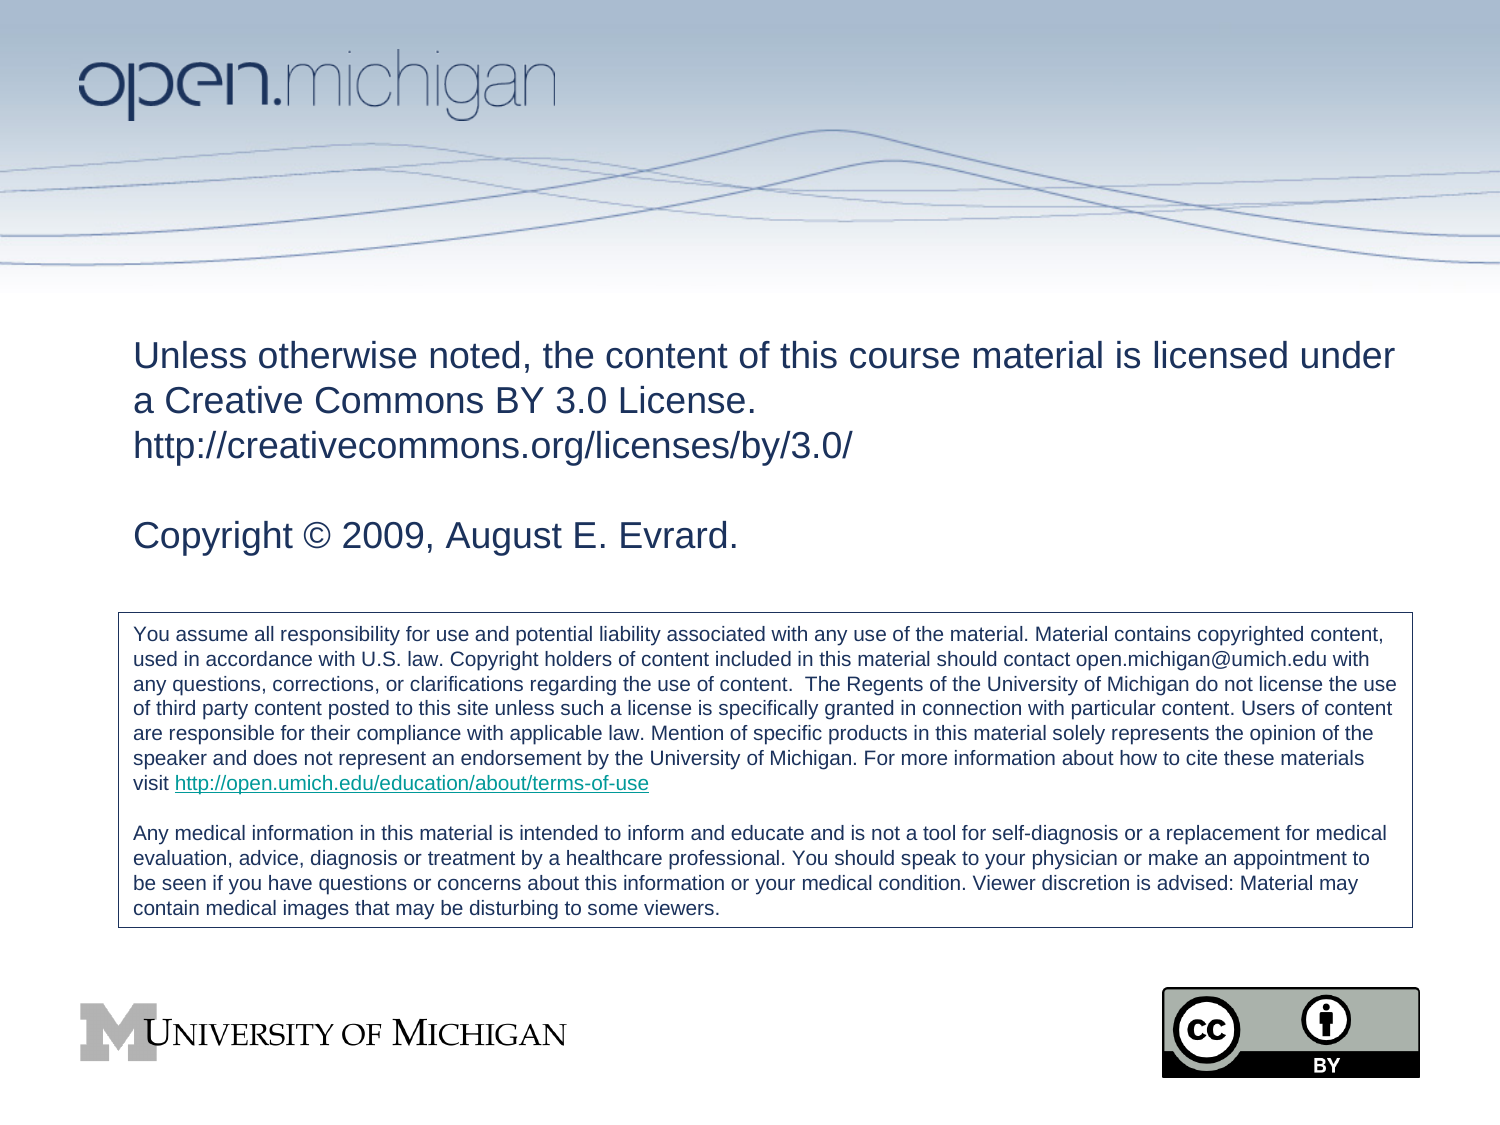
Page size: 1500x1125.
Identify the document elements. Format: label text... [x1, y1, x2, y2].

picture [0, 0, 1500, 293]
picture [1162, 987, 1420, 1078]
text_box You assume all responsibility for use and potential liability associated with any use of the material. Material contains copyrighted content, used in accordance with U.S. law. Copyright holders of content included in this material should contact open.michigan@umich.edu with any questions, corrections, or clarifications regarding the use of content. The Regents of the University of Michigan do not license the use of third party content posted to this site unless such a license is specifically granted in connection with particular content. Users of content are responsible for their compliance with applicable law. Mention of specific products in this material solely represents the opinion of the speaker and does not represent an endorsement by the University of Michigan. For more information about how to cite these materials visit http://open.umich.edu/education/about/terms-of-use Any medical information in this material is intended to inform and educate and is not a tool for self-diagnosis or a replacement for medical evaluation, advice, diagnosis or treatment by a healthcare professional. You should speak to your physician or make an appointment to be seen if you have questions or concerns about this information or your medical condition. Viewer discretion is advised: Material may contain medical images that may be disturbing to some viewers. [118, 612, 1413, 928]
text_box Unless otherwise noted, the content of this course material is licensed under a Creative Commons BY 3.0 License. http://creativecommons.org/licenses/by/3.0/ Copyright © 2009, August E. Evrard. [118, 323, 1413, 565]
picture [79, 1002, 567, 1062]
